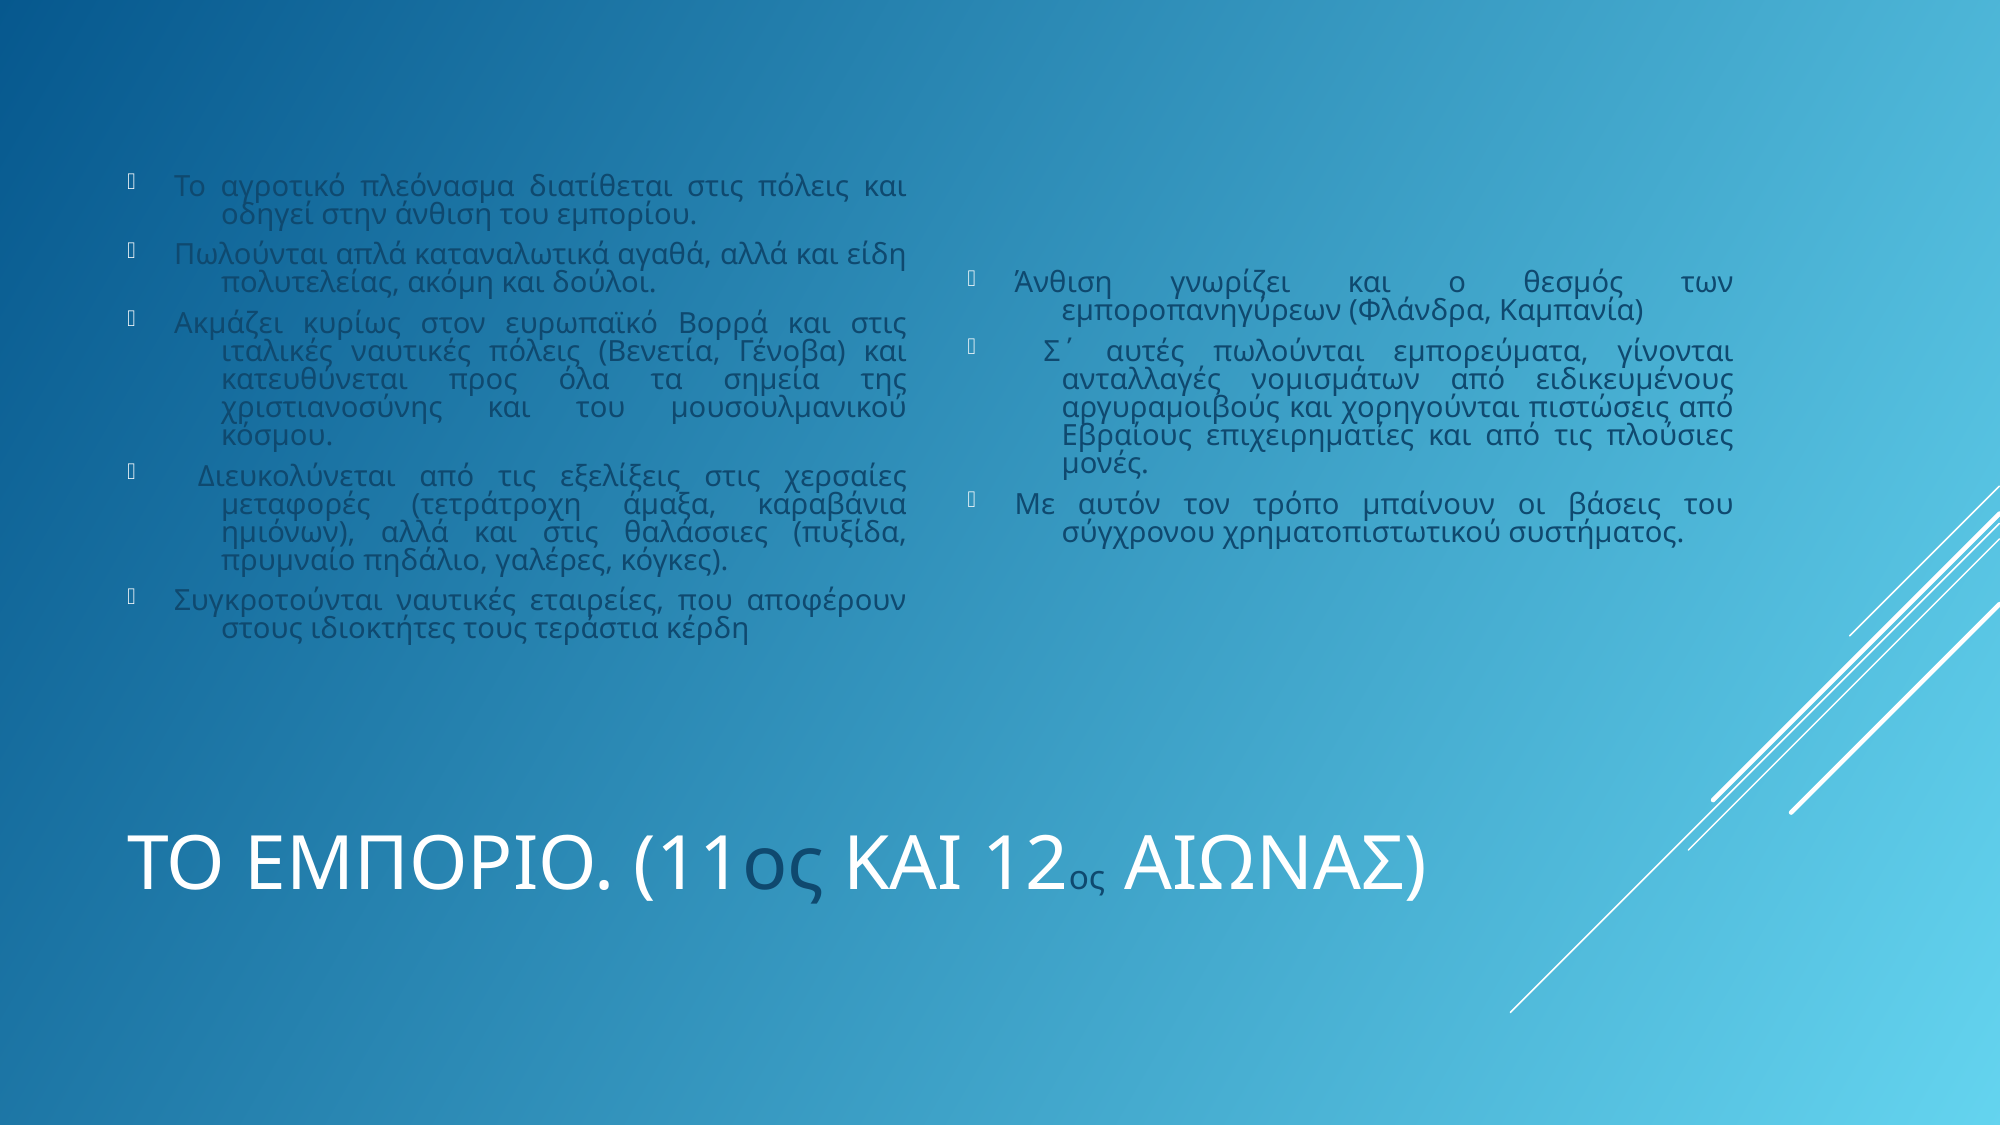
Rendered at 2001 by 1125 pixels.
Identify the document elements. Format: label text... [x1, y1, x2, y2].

list Το αγροτικό πλεόνασμα διατίθεται στις πόλεις και οδηγεί στην άνθιση του εμπορίου. Πωλούνται απλά καταναλωτικά αγαθά, αλλά και είδη πολυτελείας, ακόμη και δούλοι. Ακμάζει κυρίως στον ευρωπαϊκό Βορρά και στις ιταλικές ναυτικές πόλεις (Βενετία, Γένοβα) και κατευθύνεται προς όλα τα σημεία της χριστιανοσύνης και του μουσουλμανικού κόσμου. Διευκολύνεται από τις εξελίξεις στις χερσαίες μεταφορές (τετράτροχη άμαξα, καραβάνια ημιόνων), αλλά και στις θαλάσσιες (πυξίδα, πρυμναίο πηδάλιο, γαλέρες, κόγκες). Συγκροτούνται ναυτικές εταιρείες, που αποφέρουν στους ιδιοκτήτες τους τεράστια κέρδη [112, 112, 923, 706]
list Άνθιση γνωρίζει και ο θεσμός των εμποροπανηγύρεων (Φλάνδρα, Καμπανία) Σ΄ αυτές πωλούνται εμπορεύματα, γίνονται ανταλλαγές νομισμάτων από ειδικευμένους αργυραμοιβούς και χορηγούνται πιστώσεις από Εβραίους επιχειρηματίες και από τις πλούσιες μονές. Με αυτόν τον τρόπο μπαίνουν οι βάσεις του σύγχρονου χρηματοπιστωτικού συστήματος. [952, 112, 1763, 706]
title το εμποριο. (11ος και 12ος αιωνας) [112, 736, 1513, 984]
